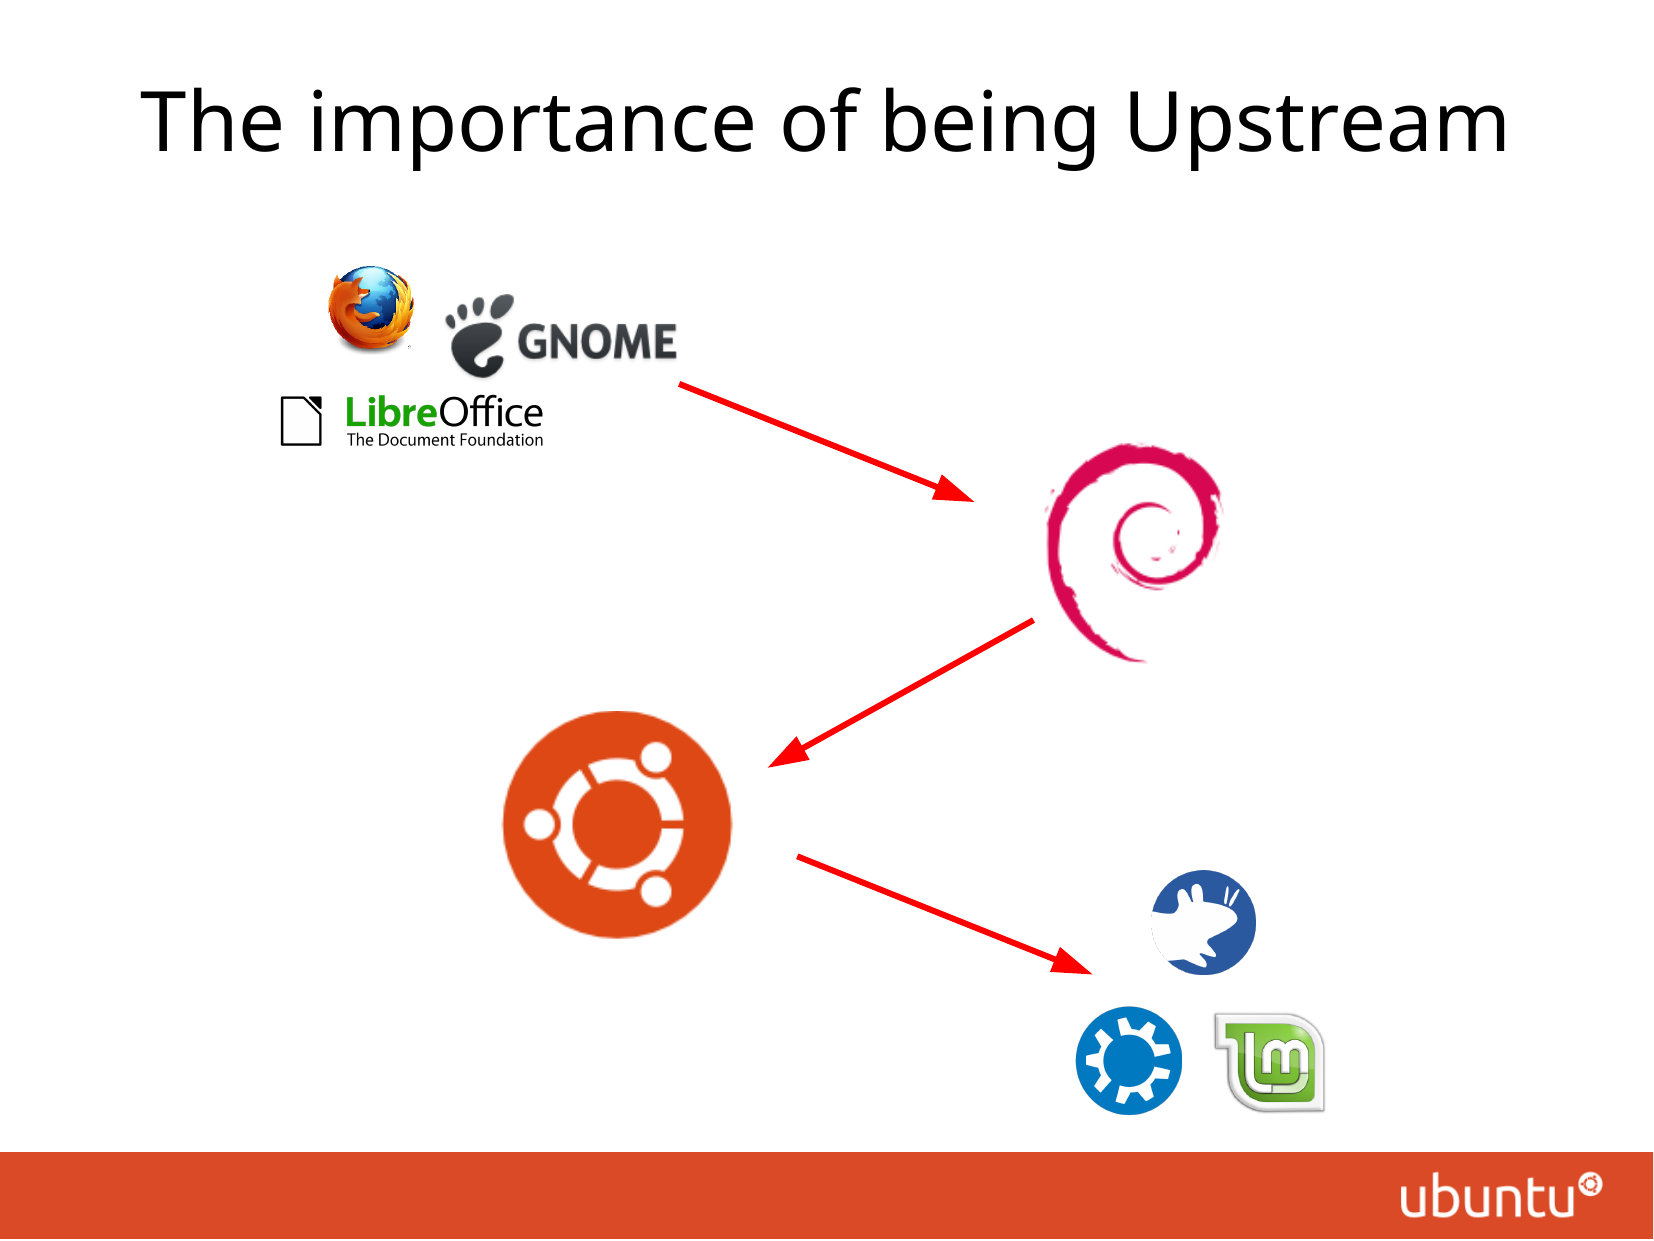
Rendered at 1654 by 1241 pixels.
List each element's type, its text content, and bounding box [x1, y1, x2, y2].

picture [496, 711, 739, 945]
picture [1072, 1003, 1182, 1118]
picture [1003, 442, 1235, 675]
picture [0, 1152, 1654, 1239]
picture [324, 265, 417, 355]
picture [1210, 1003, 1329, 1123]
text_box The importance of being Upstream [147, 59, 1506, 178]
picture [265, 293, 680, 459]
picture [1151, 870, 1256, 975]
